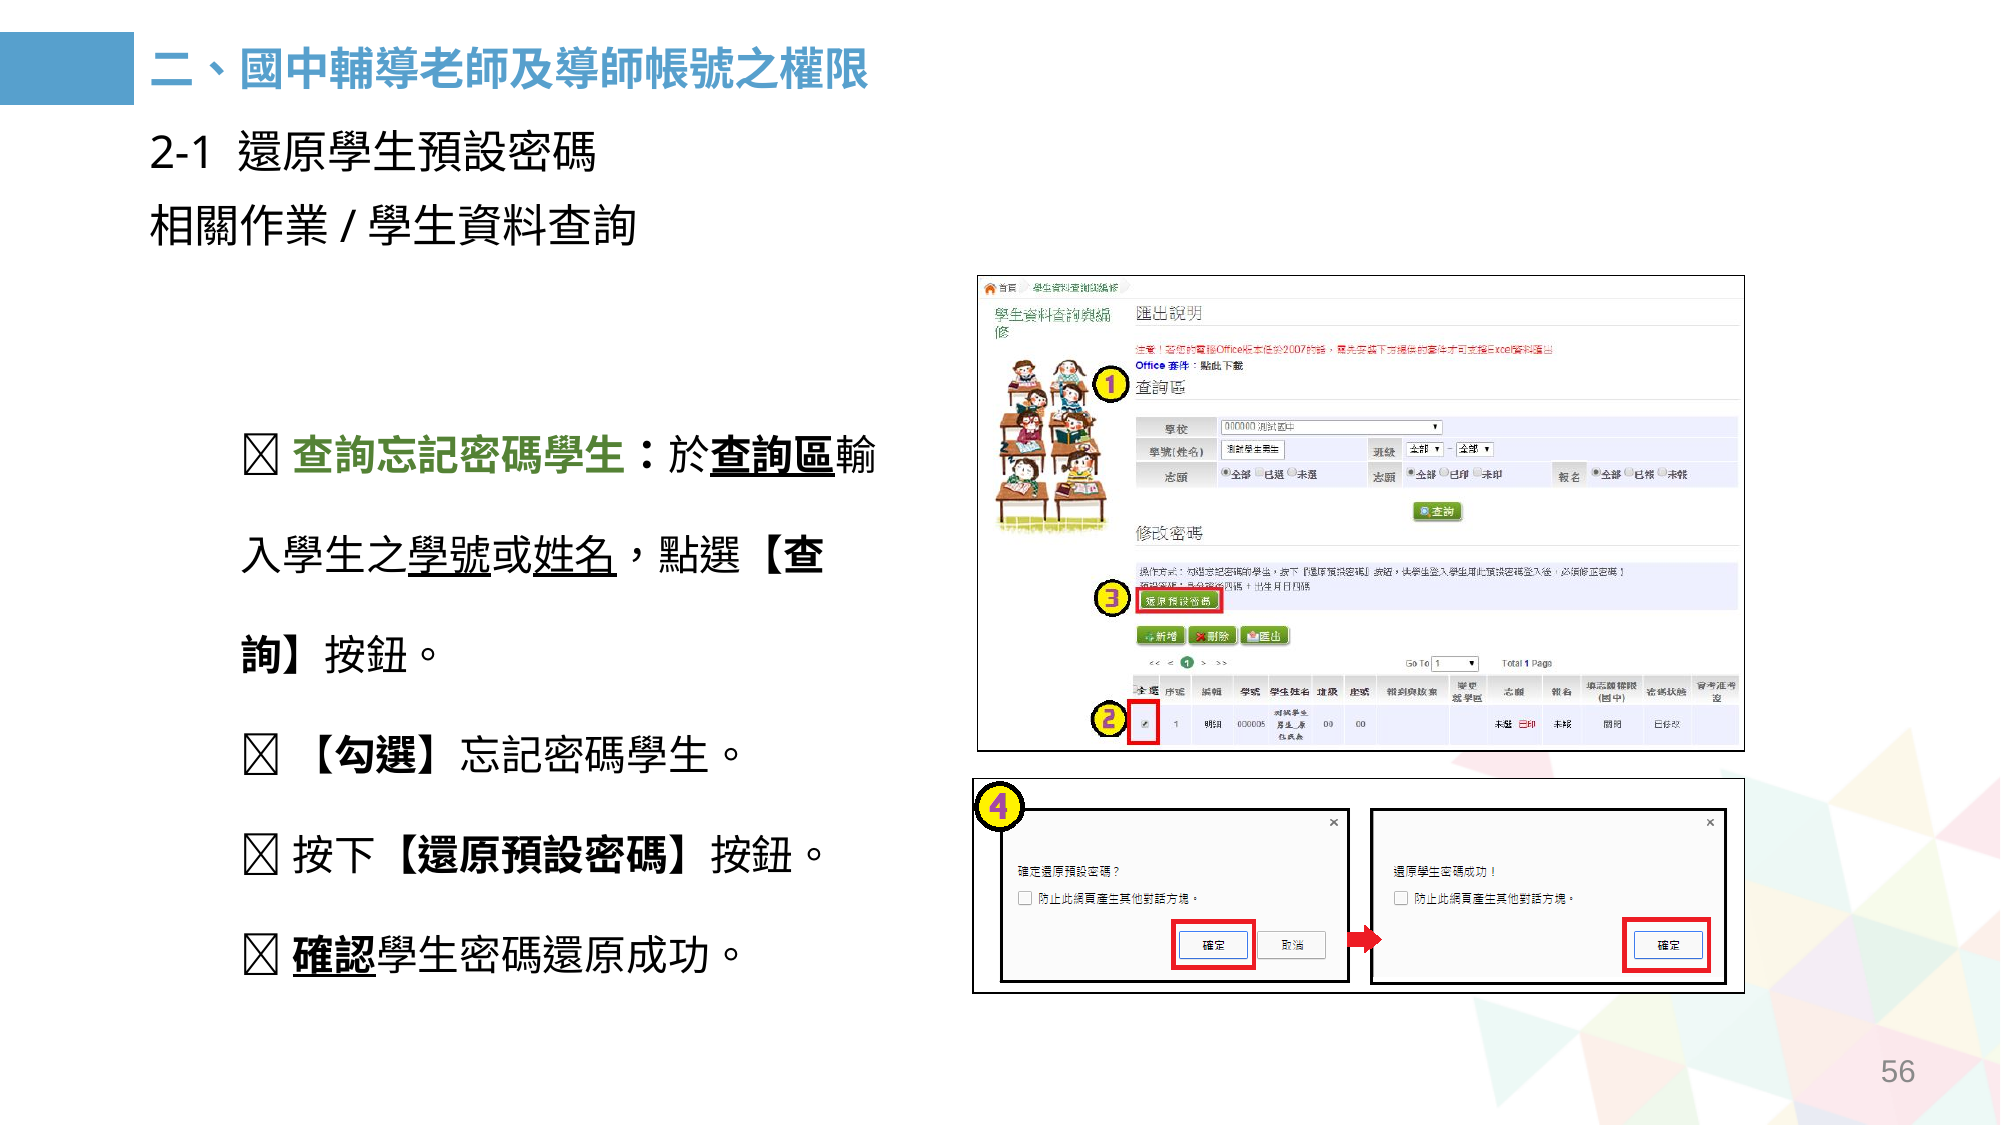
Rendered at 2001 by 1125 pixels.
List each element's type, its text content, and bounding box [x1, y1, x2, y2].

picture [973, 779, 1744, 993]
text_box [0, 32, 134, 105]
text_box 56 [1868, 1038, 1989, 1125]
text_box 二、國中輔導老師及導師帳號之權限 [134, 38, 958, 117]
text_box 2-1 還原學生預設密碼 [134, 117, 885, 194]
text_box 相關作業/學生資料查詢 [134, 189, 902, 260]
picture [978, 276, 1744, 751]
text_box 查詢忘記密碼學生：於查詢區輸入學生之學號或姓名，點選【查詢】按鈕。 【勾選】忘記密碼學生。 按下【還原預設密碼】按鈕。 確認學生密碼還原成功。 [226, 371, 911, 986]
